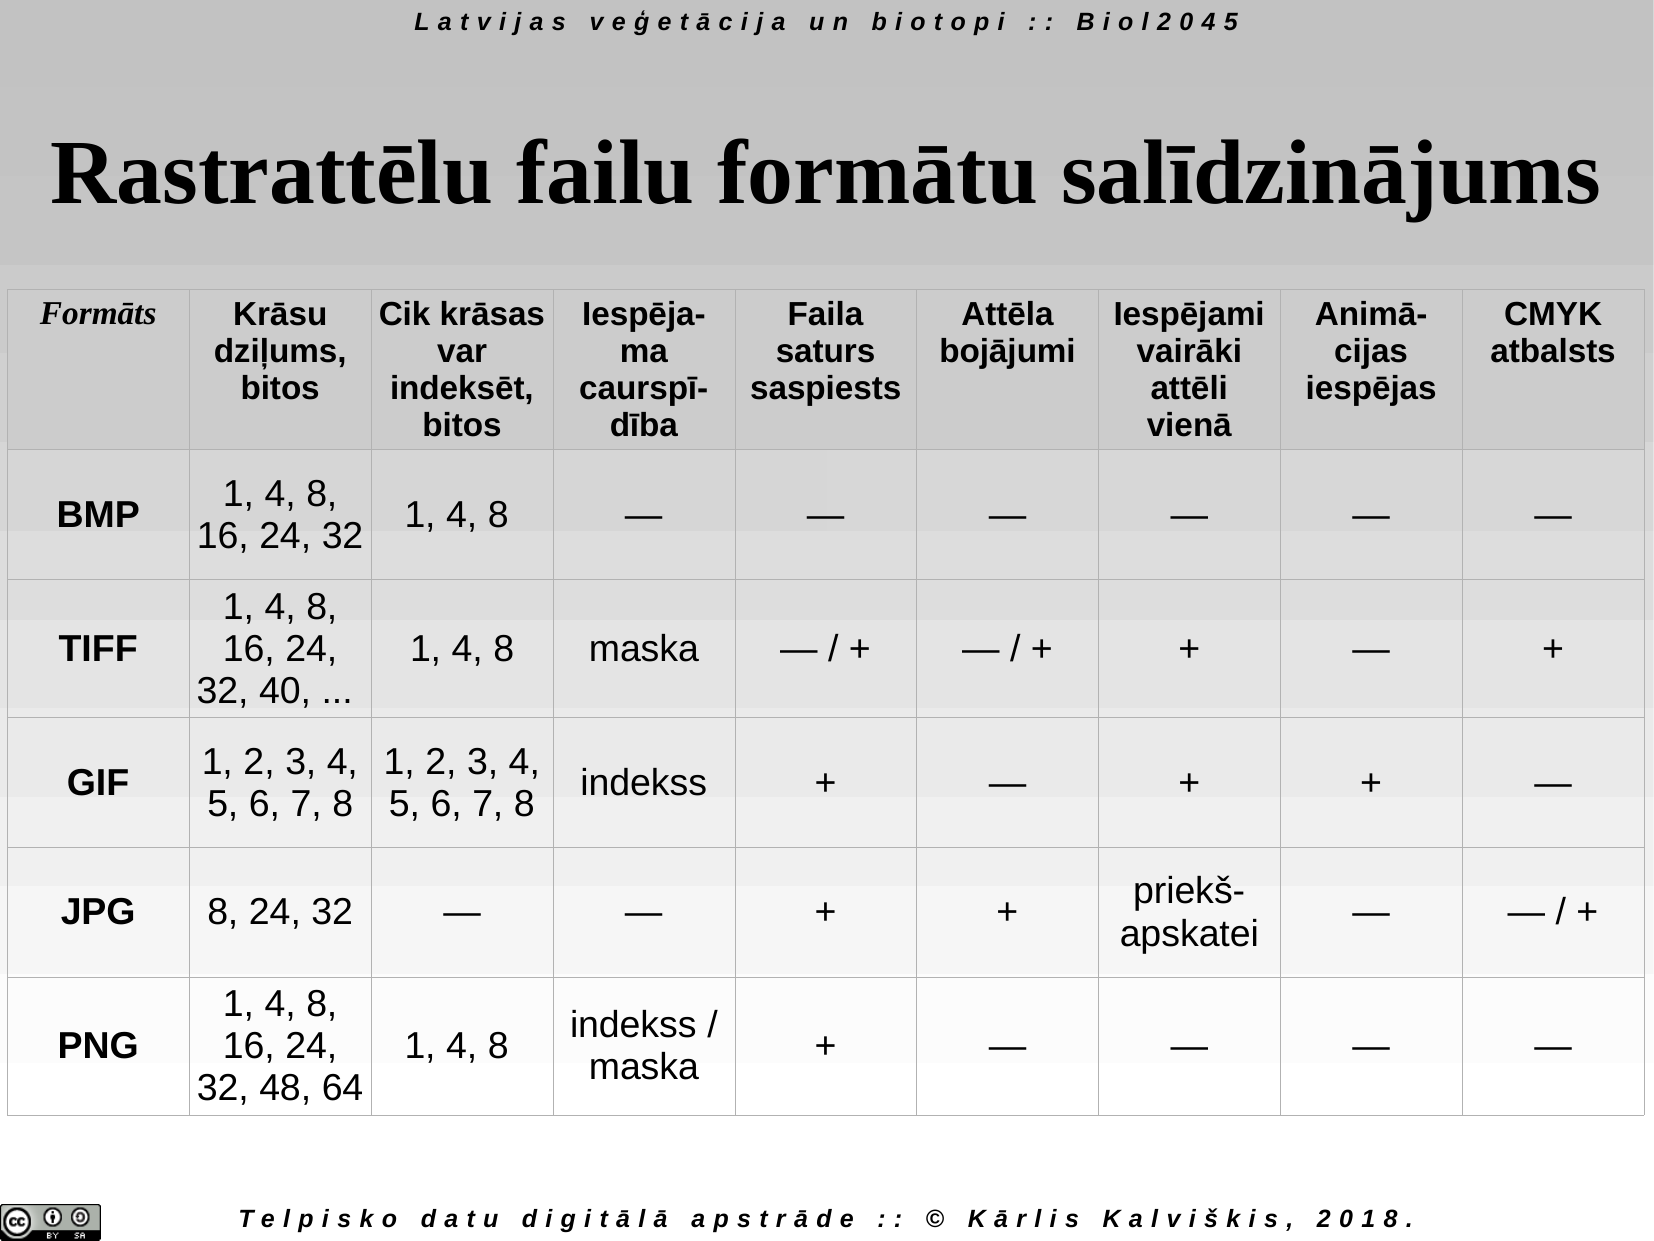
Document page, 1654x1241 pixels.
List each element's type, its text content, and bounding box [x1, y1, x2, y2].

title Rastrattēlu failu formātu salīdzinājums [29, 49, 1625, 296]
table_header Iespējami vairāki attēli vienā [1099, 296, 1280, 449]
table_cell — [1099, 450, 1280, 579]
table_cell + [736, 718, 916, 847]
table_cell JPG [8, 848, 189, 977]
table_cell + [1463, 580, 1644, 717]
table_cell — [1463, 978, 1644, 1115]
table_cell + [736, 978, 916, 1115]
table_header CMYK atbalsts [1463, 290, 1644, 449]
table_header Krāsu dziļums, bitos [190, 296, 371, 449]
table_cell — / + [736, 580, 916, 717]
table_cell + [1281, 718, 1462, 847]
table_cell — [1281, 848, 1462, 977]
table_cell — [917, 718, 1098, 847]
table_cell BMP [8, 450, 189, 579]
table_header Faila saturs saspiests [736, 296, 916, 449]
table_cell — [917, 450, 1098, 579]
table_cell PNG [8, 978, 189, 1115]
table_cell — [1463, 718, 1644, 847]
table_cell — [1463, 450, 1644, 579]
table_cell + [736, 848, 916, 977]
table_header Attēla bojājumi [917, 296, 1098, 449]
table_cell GIF [8, 718, 189, 847]
table_cell — / + [917, 580, 1098, 717]
table_cell priekš-apskatei [1099, 848, 1280, 977]
table_cell — [1281, 450, 1462, 579]
table_header Formāts [8, 290, 189, 449]
table_cell — / + [1463, 848, 1644, 977]
table_cell — [372, 848, 553, 977]
table_cell — [917, 978, 1098, 1115]
table_cell 1, 4, 8 [372, 978, 553, 1115]
table_header Animā-cijas iespējas [1281, 296, 1462, 449]
table_cell — [554, 848, 735, 977]
table_cell 1, 4, 8, 16, 24, 32 [190, 450, 371, 579]
table_cell 1, 4, 8, 16, 24, 32, 40, ... [190, 580, 371, 717]
table_cell 1, 4, 8 [372, 580, 553, 717]
table_cell — [1281, 978, 1462, 1115]
table_cell + [917, 848, 1098, 977]
picture [0, 0, 1654, 1241]
table_cell — [1281, 580, 1462, 717]
table_cell indekss / maska [554, 978, 735, 1115]
table_cell 1, 4, 8 [372, 450, 553, 579]
table_cell indekss [554, 718, 735, 847]
table_cell maska [554, 580, 735, 717]
table_cell 1, 2, 3, 4, 5, 6, 7, 8 [190, 718, 371, 847]
table_cell TIFF [8, 580, 189, 717]
table_cell 1, 2, 3, 4, 5, 6, 7, 8 [372, 718, 553, 847]
table_cell 1, 4, 8, 16, 24, 32, 48, 64 [190, 978, 371, 1115]
table_cell + [1099, 580, 1280, 717]
table_header Iespēja-ma caurspī-dība [554, 296, 735, 449]
table_cell — [554, 450, 735, 579]
table_header Cik krāsas var indeksēt, bitos [372, 296, 553, 449]
table_cell — [1099, 978, 1280, 1115]
table_cell + [1099, 718, 1280, 847]
table_cell — [736, 450, 916, 579]
table_cell 8, 24, 32 [190, 848, 371, 977]
